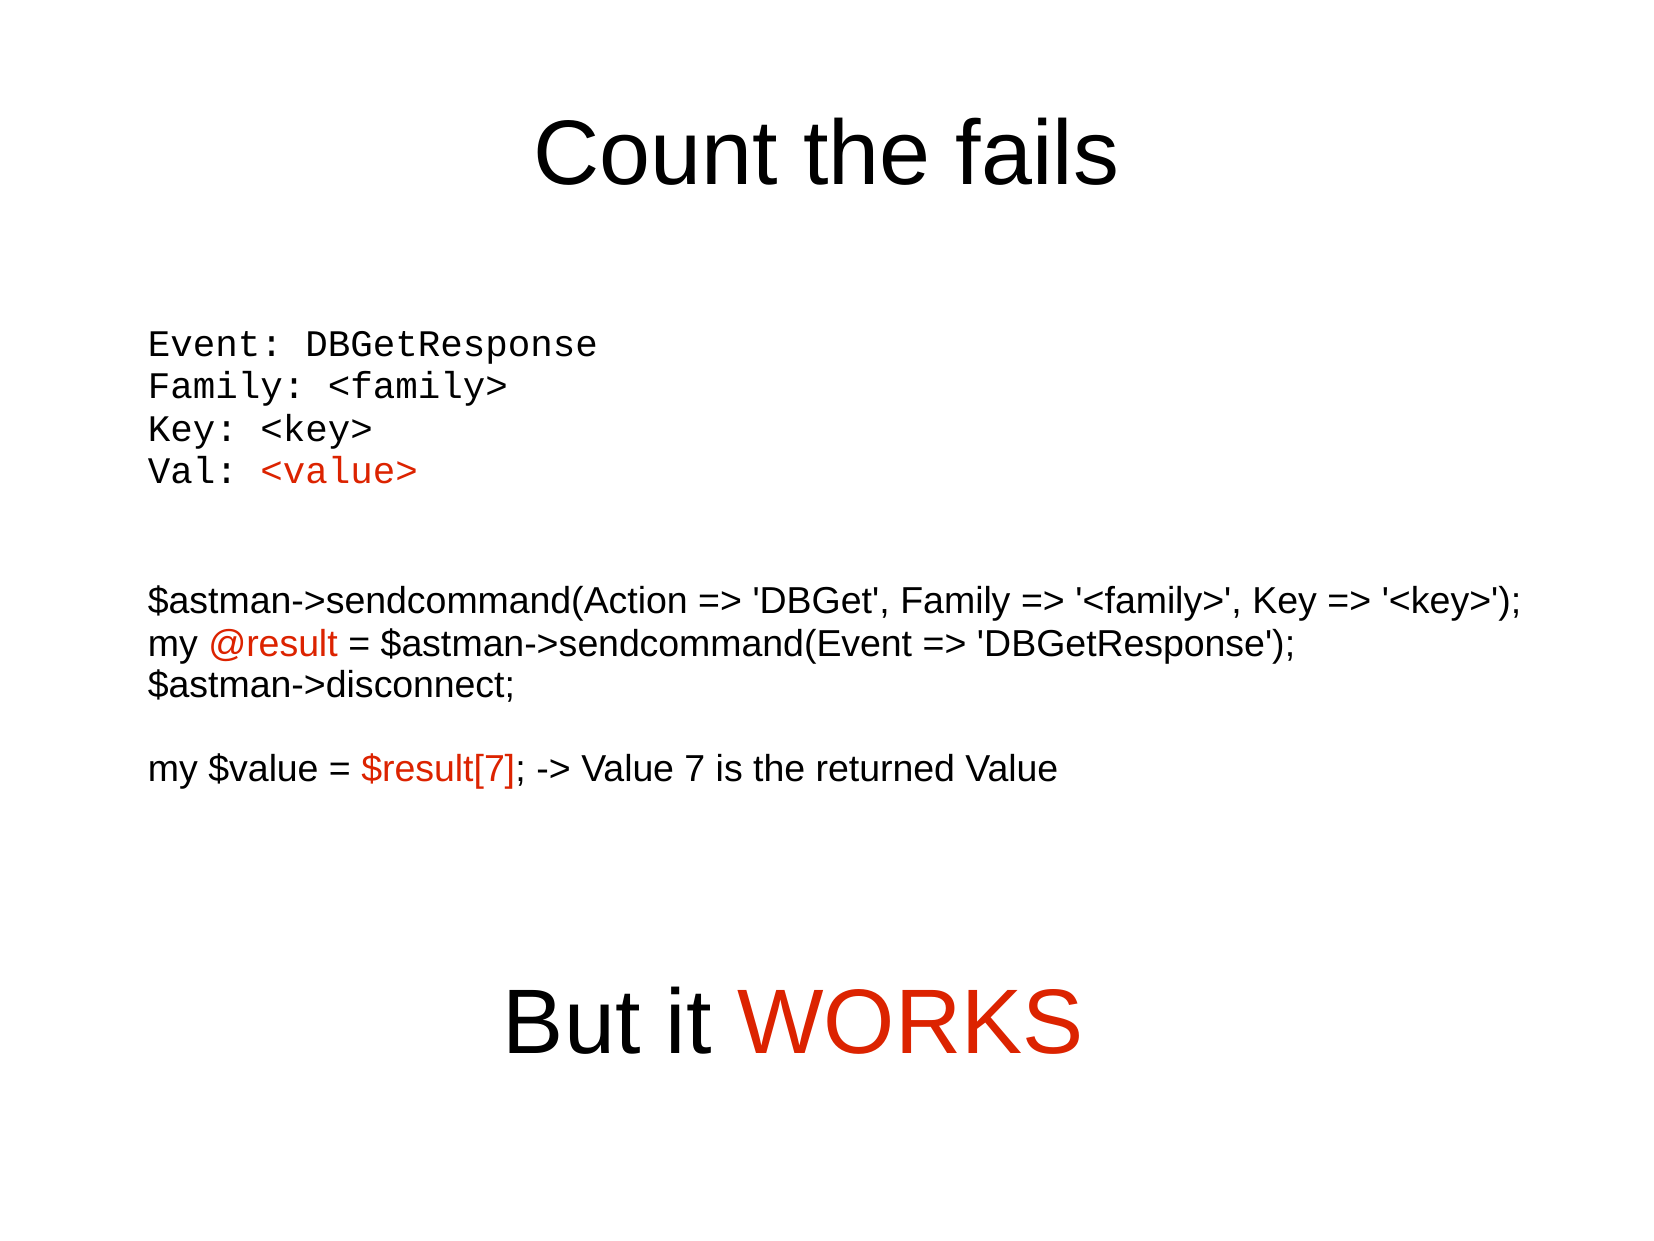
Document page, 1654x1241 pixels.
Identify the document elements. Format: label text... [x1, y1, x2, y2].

list Event: DBGetResponse Family: <family> Key: <key> Val: <value> $astman->sendcommand(Action => 'DBGet', Family => '<family>', Key => '<key>'); my @result = $astman->sendcommand(Event => 'DBGetResponse'); $astman->disconnect; my $value = $result[7]; -> Value 7 is the returned Value [147, 324, 1654, 1045]
title Count the fails [82, 49, 1571, 257]
title But it WORKS [49, 917, 1538, 1126]
